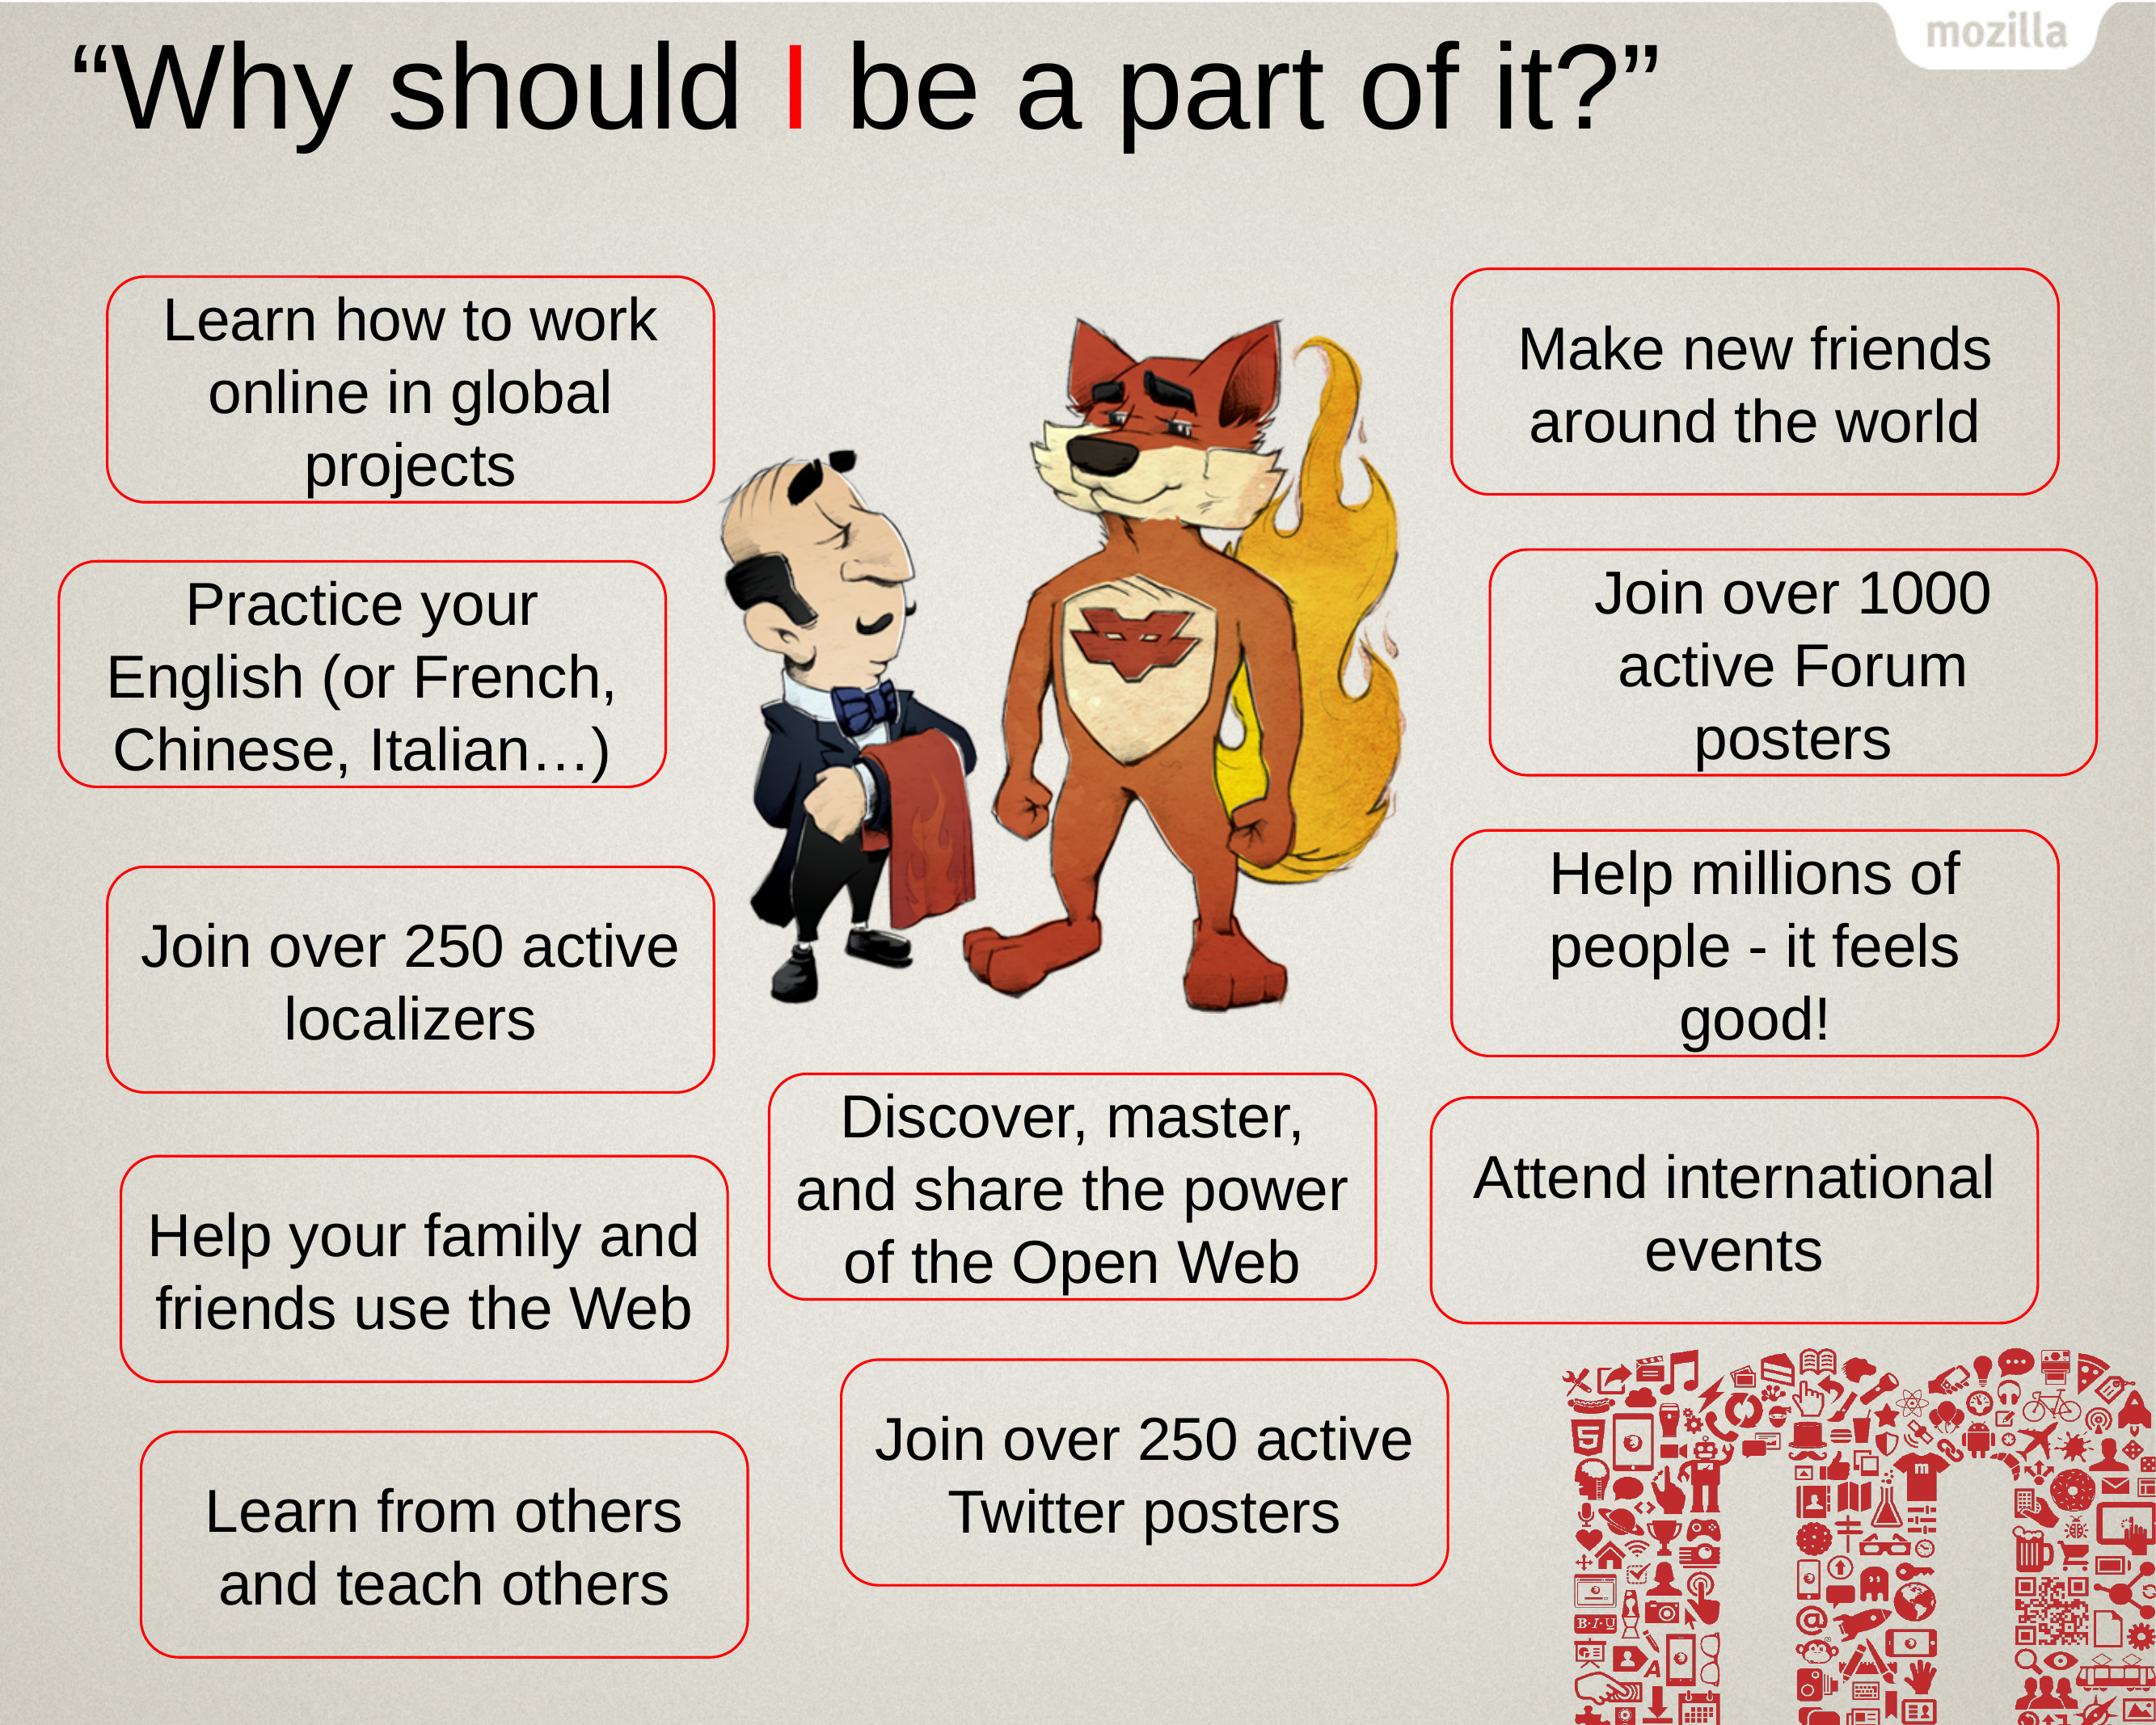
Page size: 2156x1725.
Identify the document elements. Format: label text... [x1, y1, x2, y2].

text_box Discover, master, and share the power of the Open Web [769, 1073, 1377, 1300]
text_box Learn how to work online in global projects [107, 276, 715, 503]
text_box Practice your English (or French, Chinese, Italian…) [58, 561, 666, 787]
text_box Join over 250 active localizers [107, 867, 715, 1093]
text_box Learn from others and teach others [141, 1432, 748, 1658]
text_box Attend international events [1431, 1097, 2038, 1323]
text_box Join over 250 active Twitter posters [841, 1360, 1449, 1586]
text_box Join over 1000 active Forum posters [1490, 549, 2097, 775]
text_box Help your family and friends use the Web [120, 1156, 728, 1382]
text_box Make new friends around the world [1451, 268, 2059, 495]
picture [0, 0, 2156, 1725]
text_box Help millions of people - it feels good! [1451, 830, 2059, 1057]
title “Why should I be a part of it?” [58, 45, 2097, 261]
